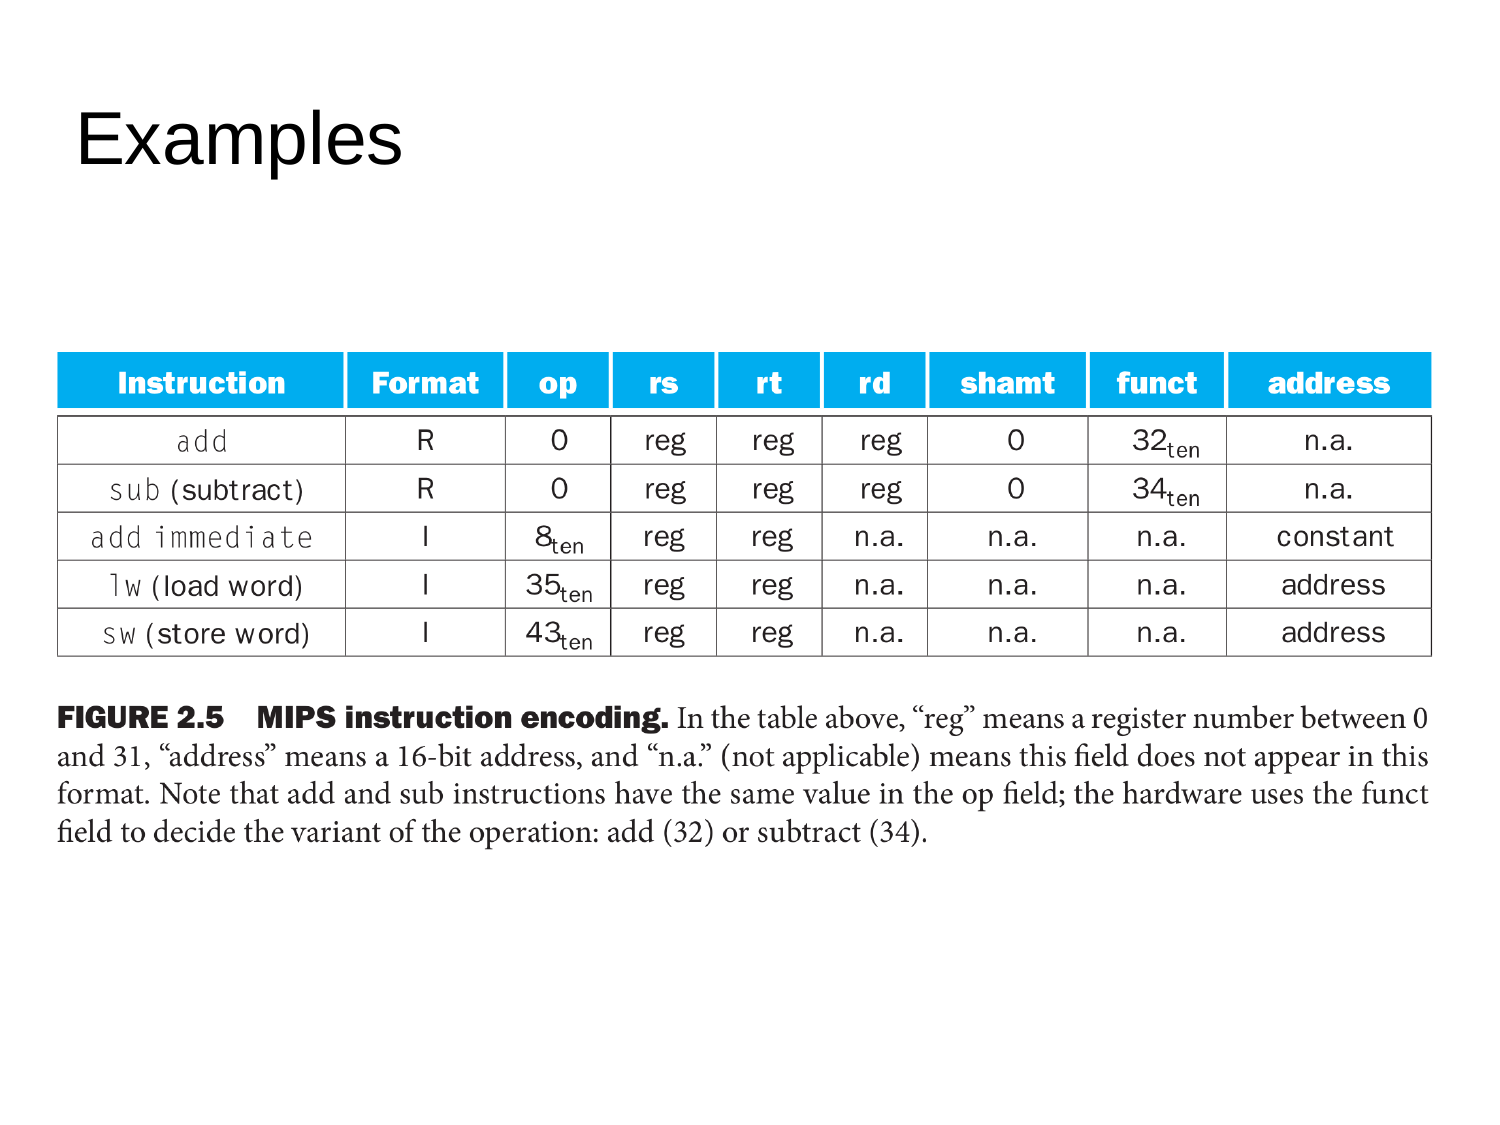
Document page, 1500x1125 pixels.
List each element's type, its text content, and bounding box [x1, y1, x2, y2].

picture [30, 338, 1450, 871]
title Examples [75, 44, 1425, 233]
